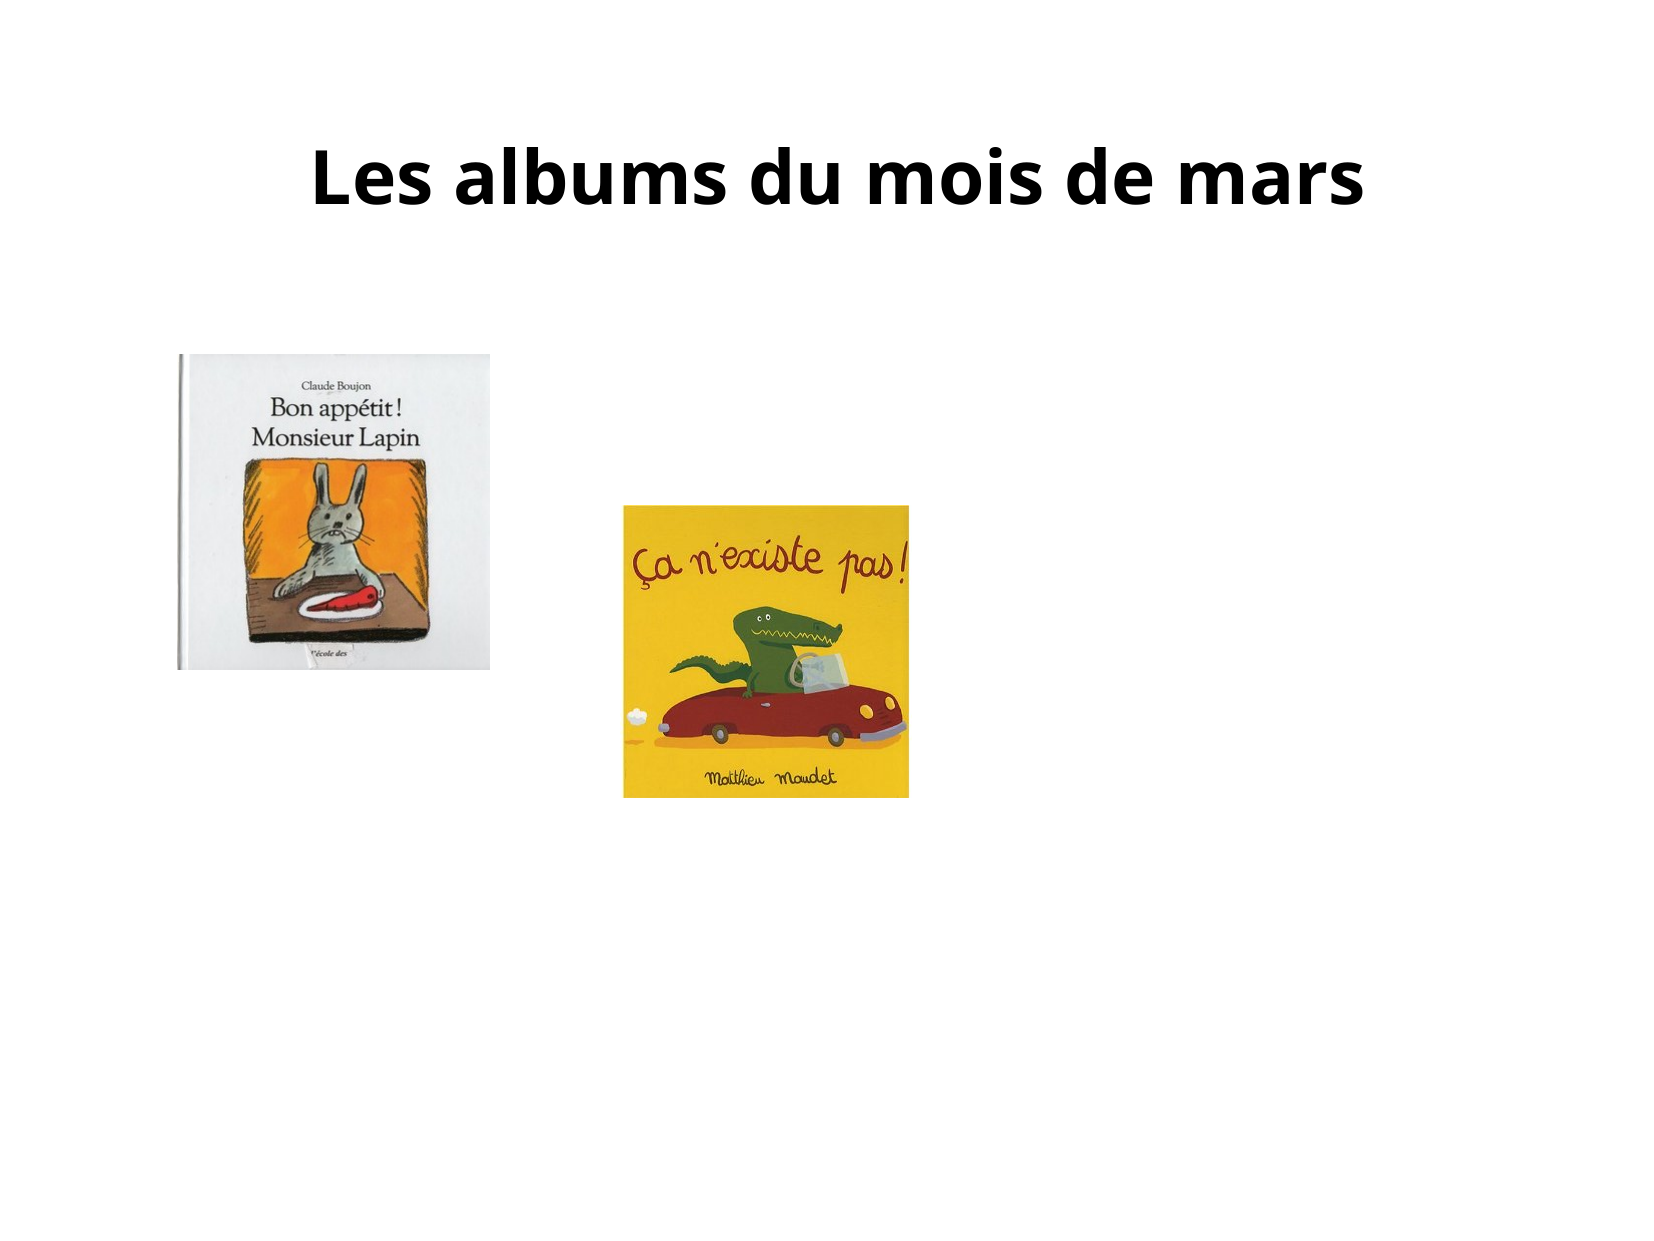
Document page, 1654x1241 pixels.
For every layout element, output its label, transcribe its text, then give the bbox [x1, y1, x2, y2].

picture [177, 354, 490, 670]
text_box Les albums du mois de mars [295, 116, 1345, 237]
picture [620, 505, 912, 798]
